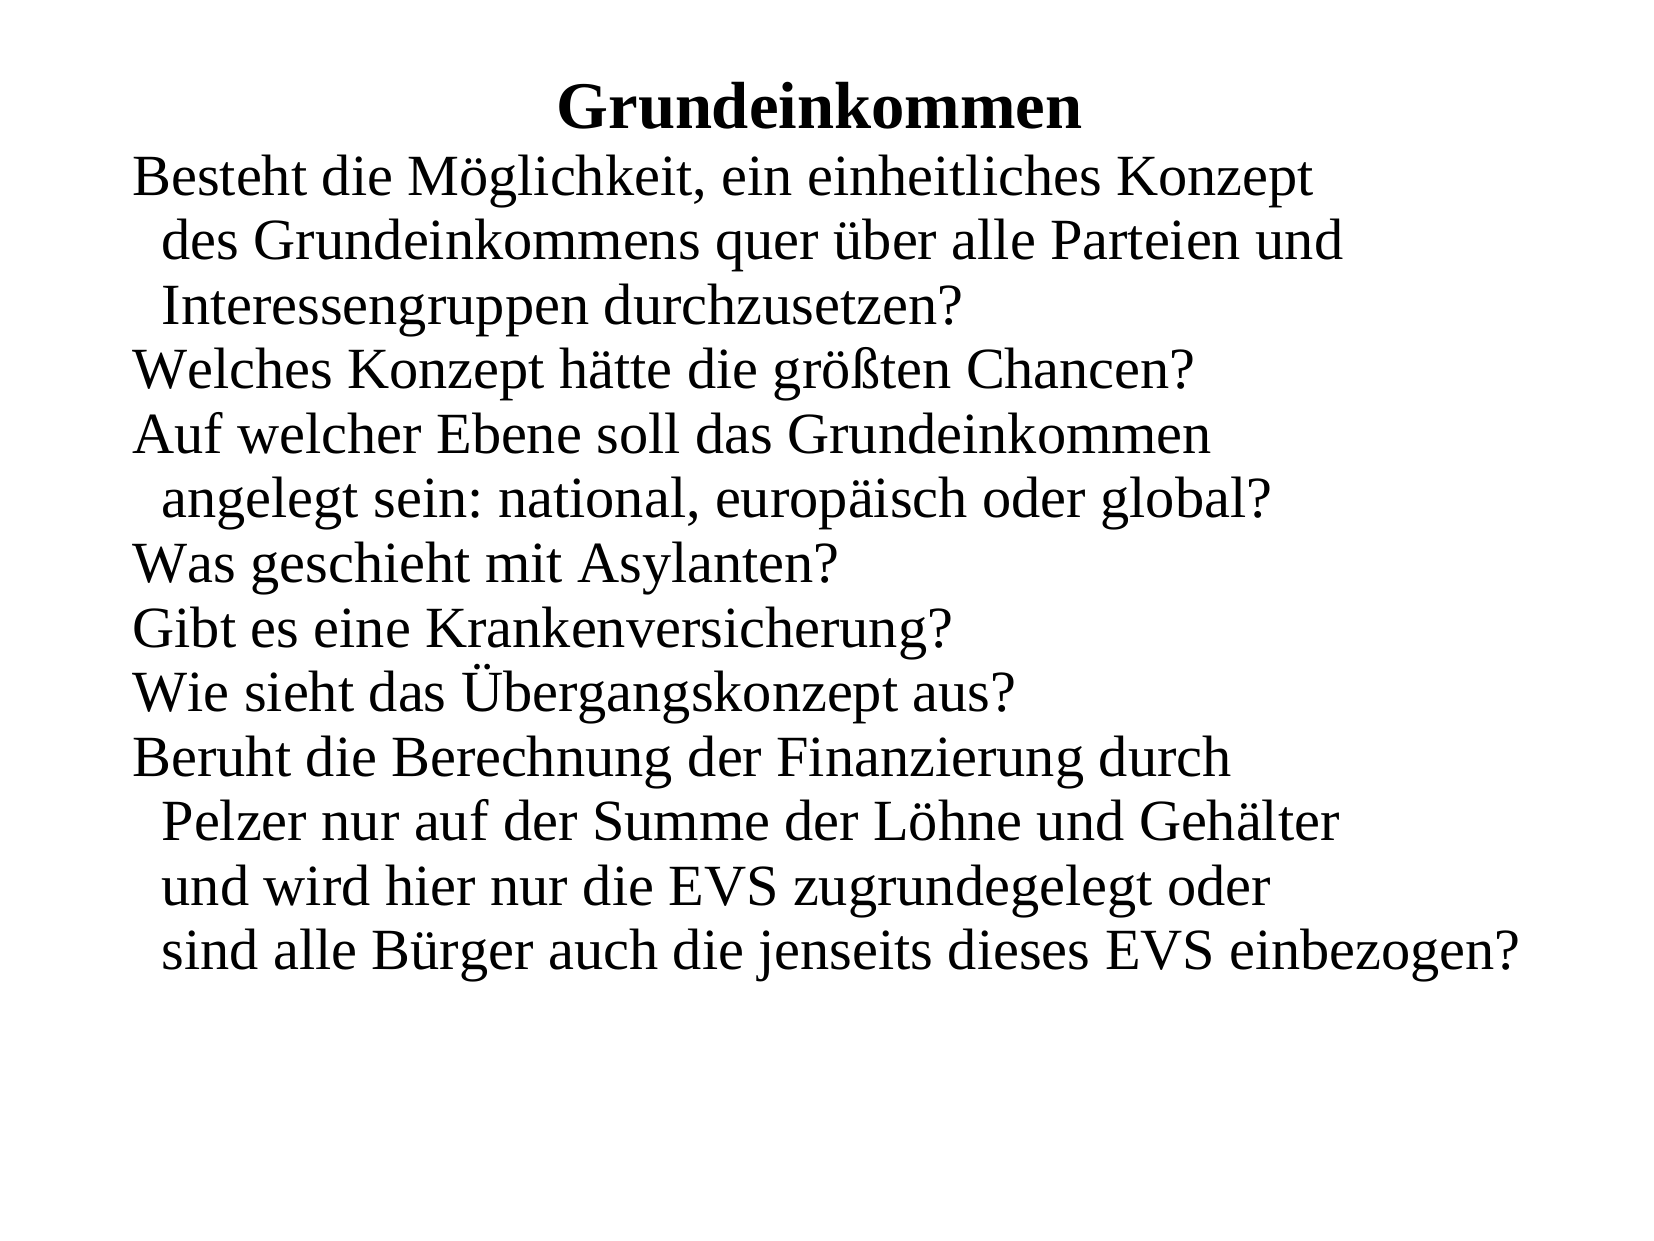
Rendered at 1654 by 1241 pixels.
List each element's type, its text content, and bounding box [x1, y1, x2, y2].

text_box Grundeinkommen Besteht die Möglichkeit, ein einheitliches Konzept des Grundeinkommens quer über alle Parteien und Interessengruppen durchzusetzen? Welches Konzept hätte die größten Chancen? Auf welcher Ebene soll das Grundeinkommen angelegt sein: national, europäisch oder global? Was geschieht mit Asylanten? Gibt es eine Krankenversicherung? Wie sieht das Übergangskonzept aus? Beruht die Berechnung der Finanzierung durch Pelzer nur auf der Summe der Löhne und Gehälter und wird hier nur die EVS zugrundegelegt oder sind alle Bürger auch die jenseits dieses EVS einbezogen? [118, 69, 1522, 1093]
